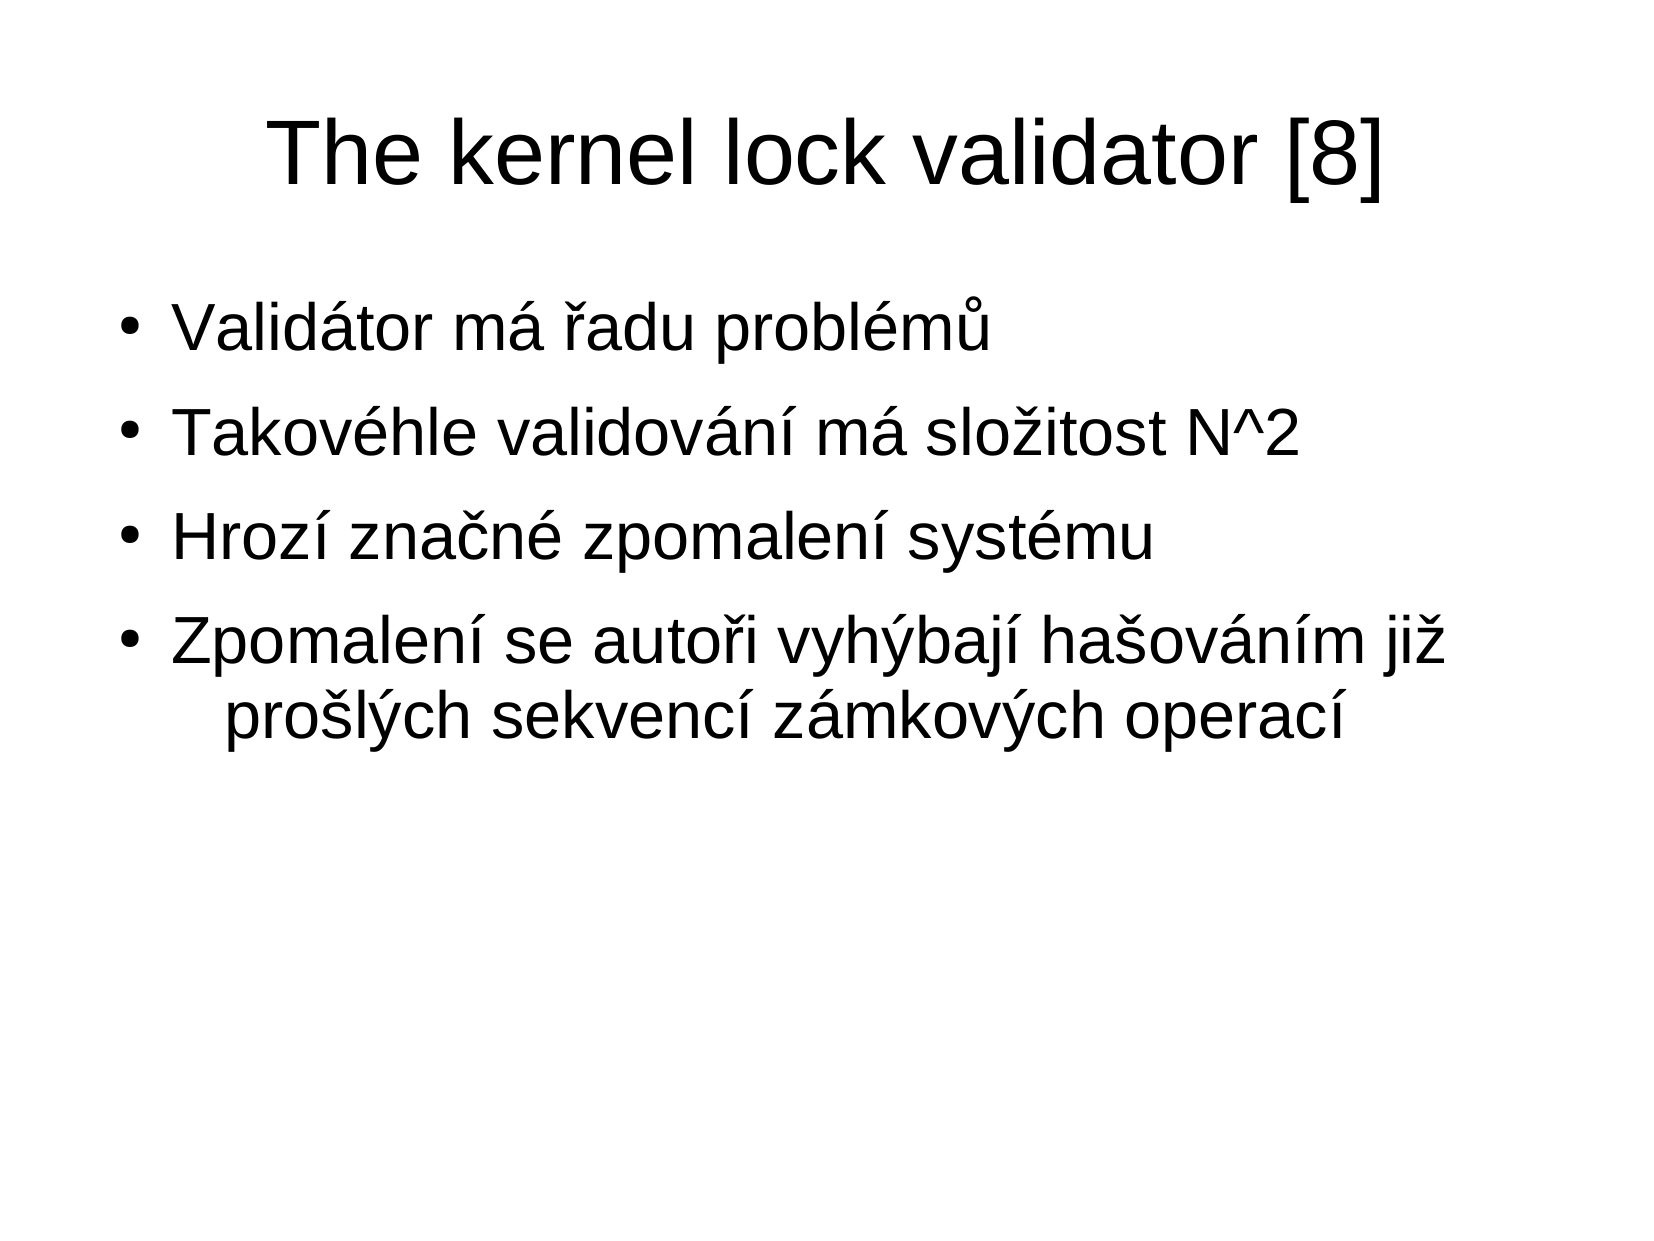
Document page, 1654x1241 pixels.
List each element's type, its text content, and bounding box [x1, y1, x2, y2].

list Validátor má řadu problémů Takovéhle validování má složitost N^2 Hrozí značné zpomalení systému Zpomalení se autoři vyhýbají hašováním již prošlých sekvencí zámkových operací [82, 290, 1571, 1109]
title The kernel lock validator [8] [82, 49, 1571, 257]
